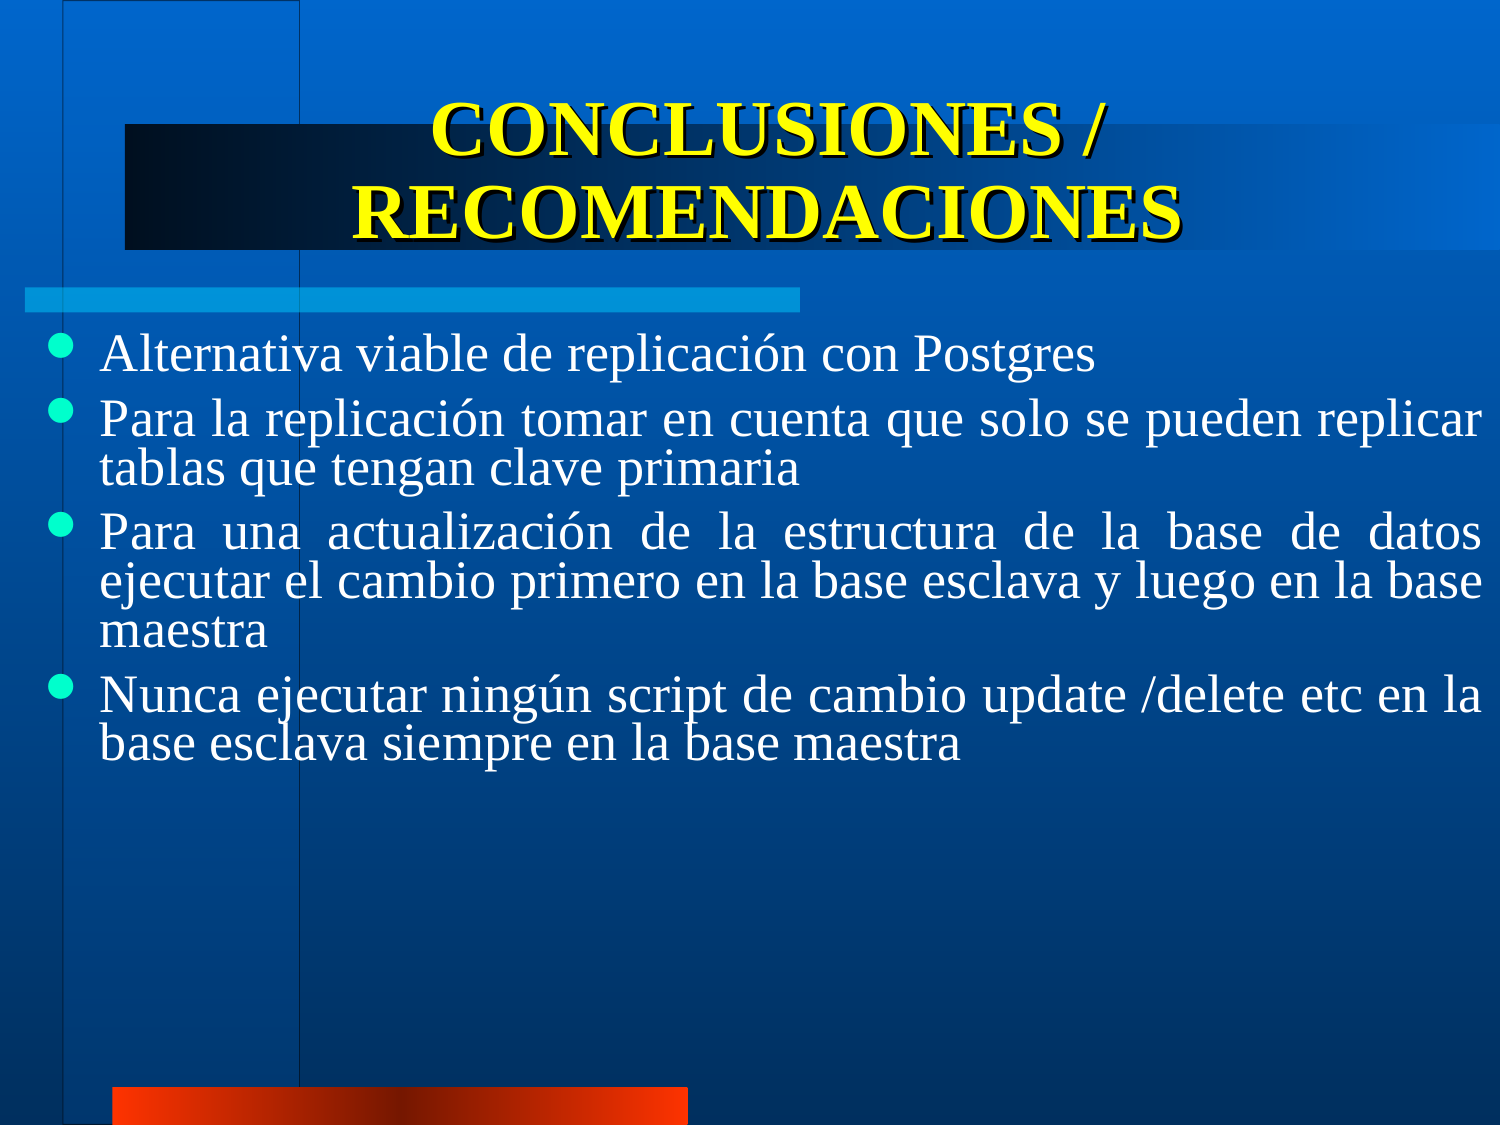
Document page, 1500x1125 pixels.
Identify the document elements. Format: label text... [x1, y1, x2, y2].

title CONCLUSIONES / RECOMENDACIONES [118, 78, 1418, 266]
list Alternativa viable de replicación con Postgres Para la replicación tomar en cuenta que solo se pueden replicar tablas que tengan clave primaria Para una actualización de la estructura de la base de datos ejecutar el cambio primero en la base esclava y luego en la base maestra Nunca ejecutar ningún script de cambio update /delete etc en la base esclava siempre en la base maestra [29, 324, 1500, 1093]
